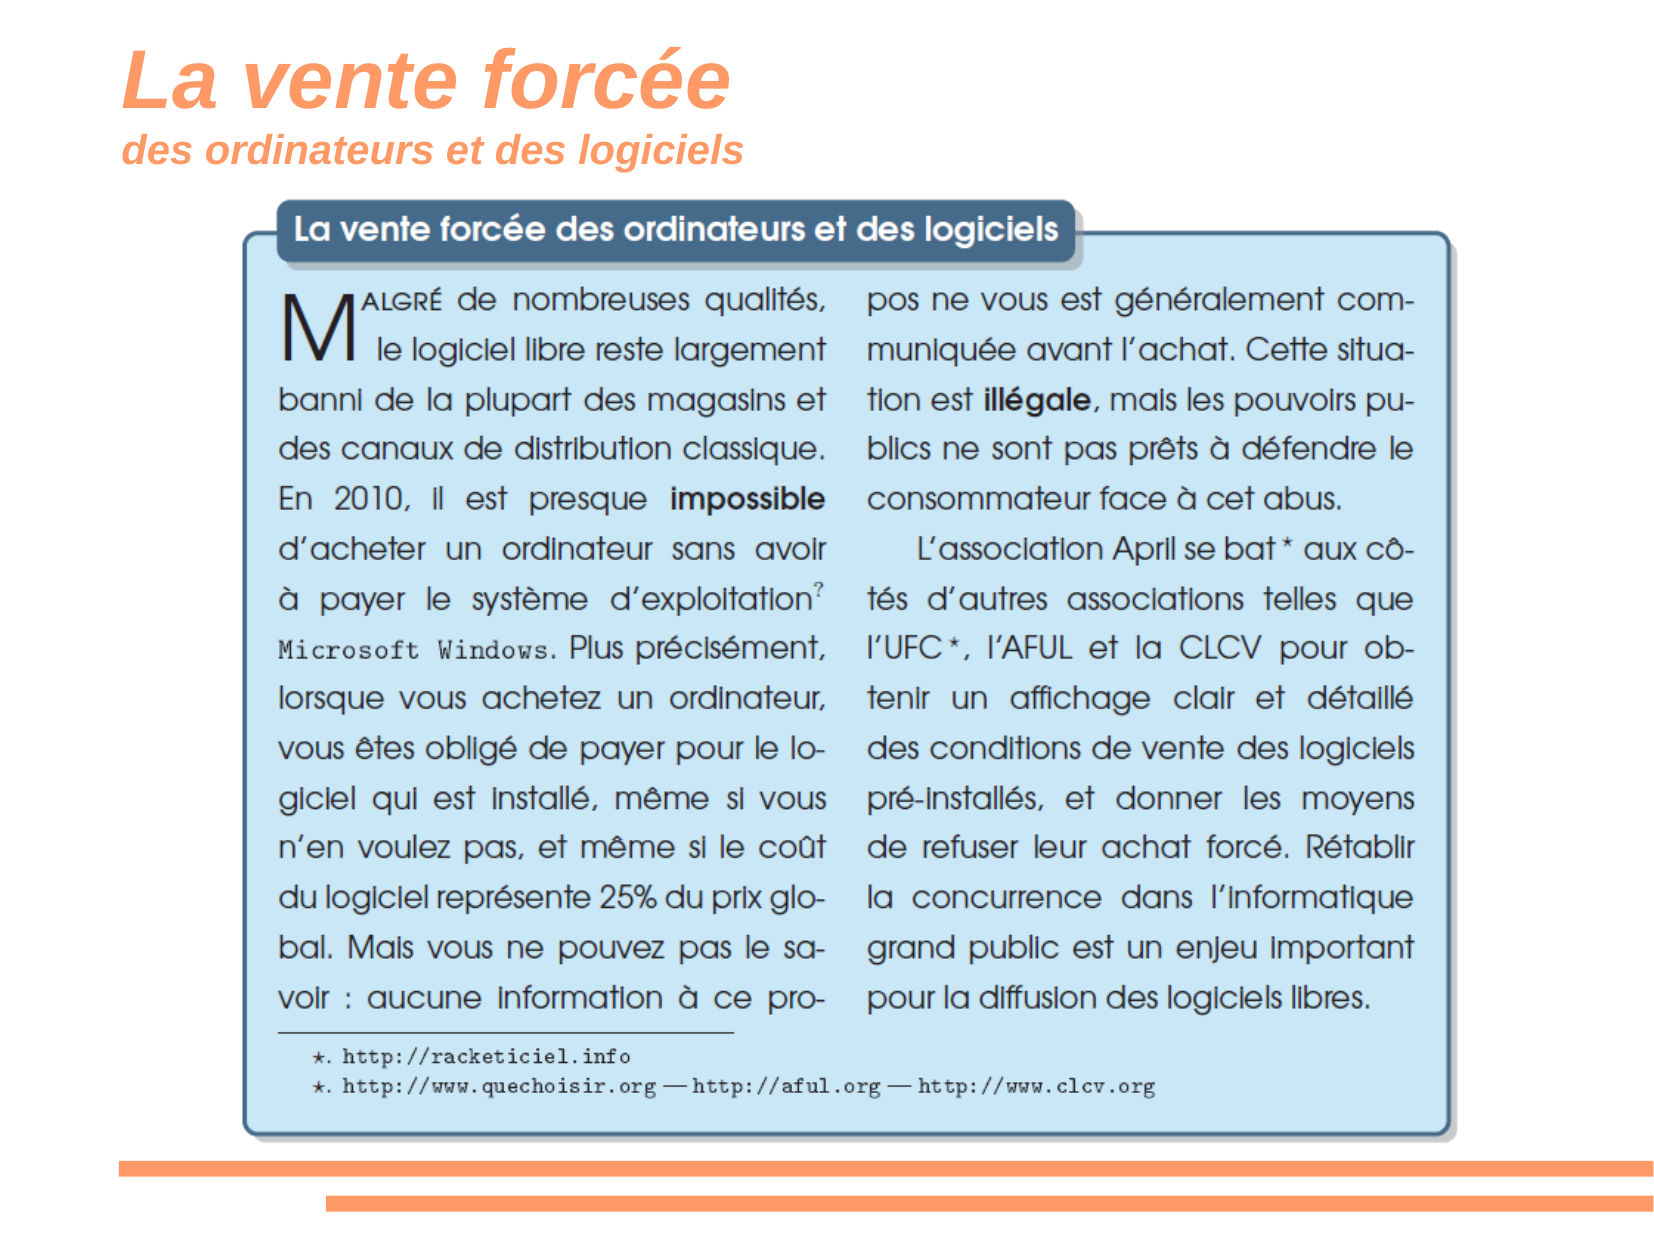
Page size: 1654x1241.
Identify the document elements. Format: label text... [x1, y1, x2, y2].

picture [225, 188, 1477, 1152]
title La vente forcée des ordinateurs et des logiciels [121, 33, 1534, 267]
